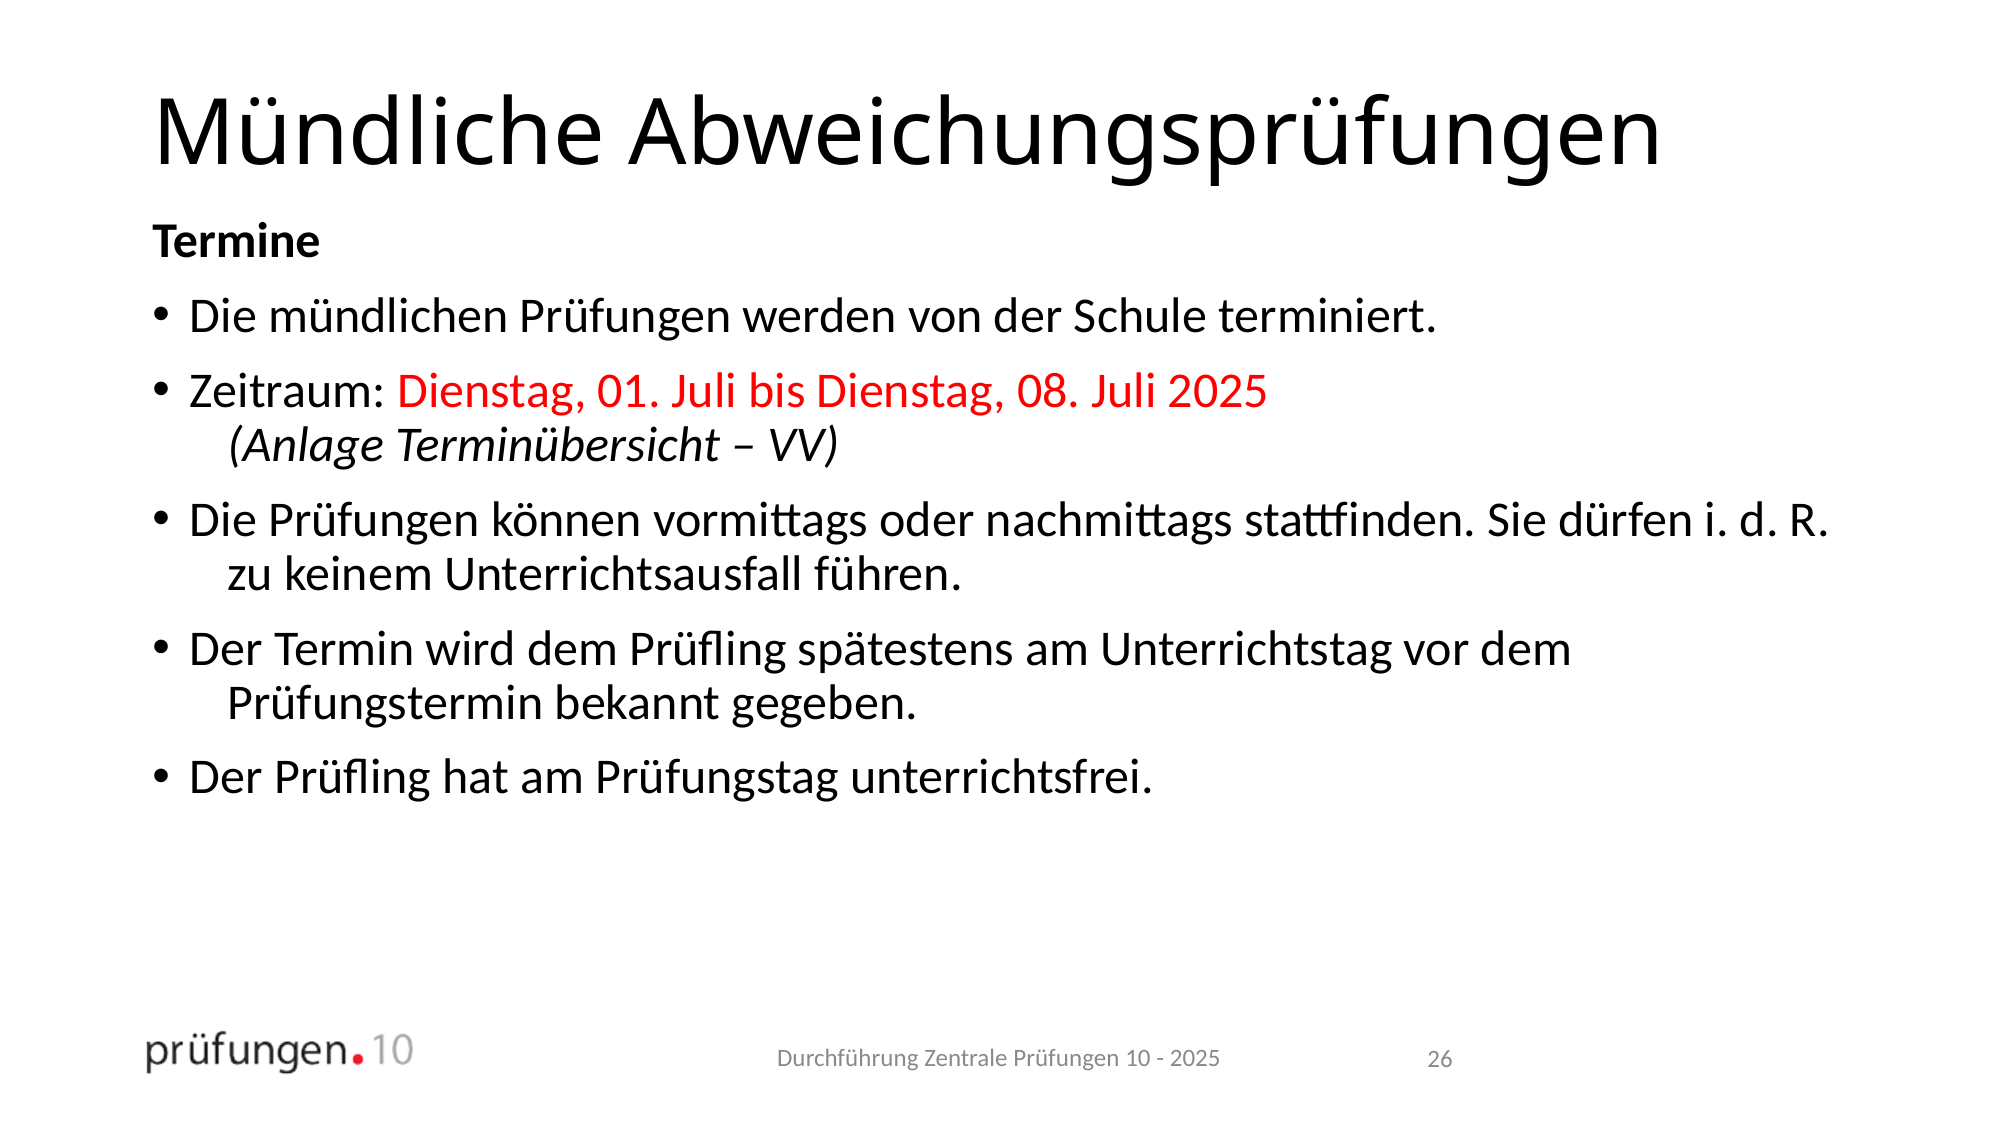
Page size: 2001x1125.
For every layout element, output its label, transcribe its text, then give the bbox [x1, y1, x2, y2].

list Termine Die mündlichen Prüfungen werden von der Schule terminiert. Zeitraum: Dienstag, 01. Juli bis Dienstag, 08. Juli 2025 (Anlage Terminübersicht – VV) Die Prüfungen können vormittags oder nachmittags stattfinden. Sie dürfen i. d. R. zu keinem Unterrichtsausfall führen. Der Termin wird dem Prüfling spätestens am Unterrichtstag vor dem Prüfungstermin bekannt gegeben. Der Prüfling hat am Prüfungstag unterrichtsfrei. [137, 207, 1863, 1014]
picture [137, 1023, 423, 1080]
text_box <Foliennummer> [1412, 1027, 1863, 1088]
title Mündliche Abweichungsprüfungen [137, 77, 1863, 193]
